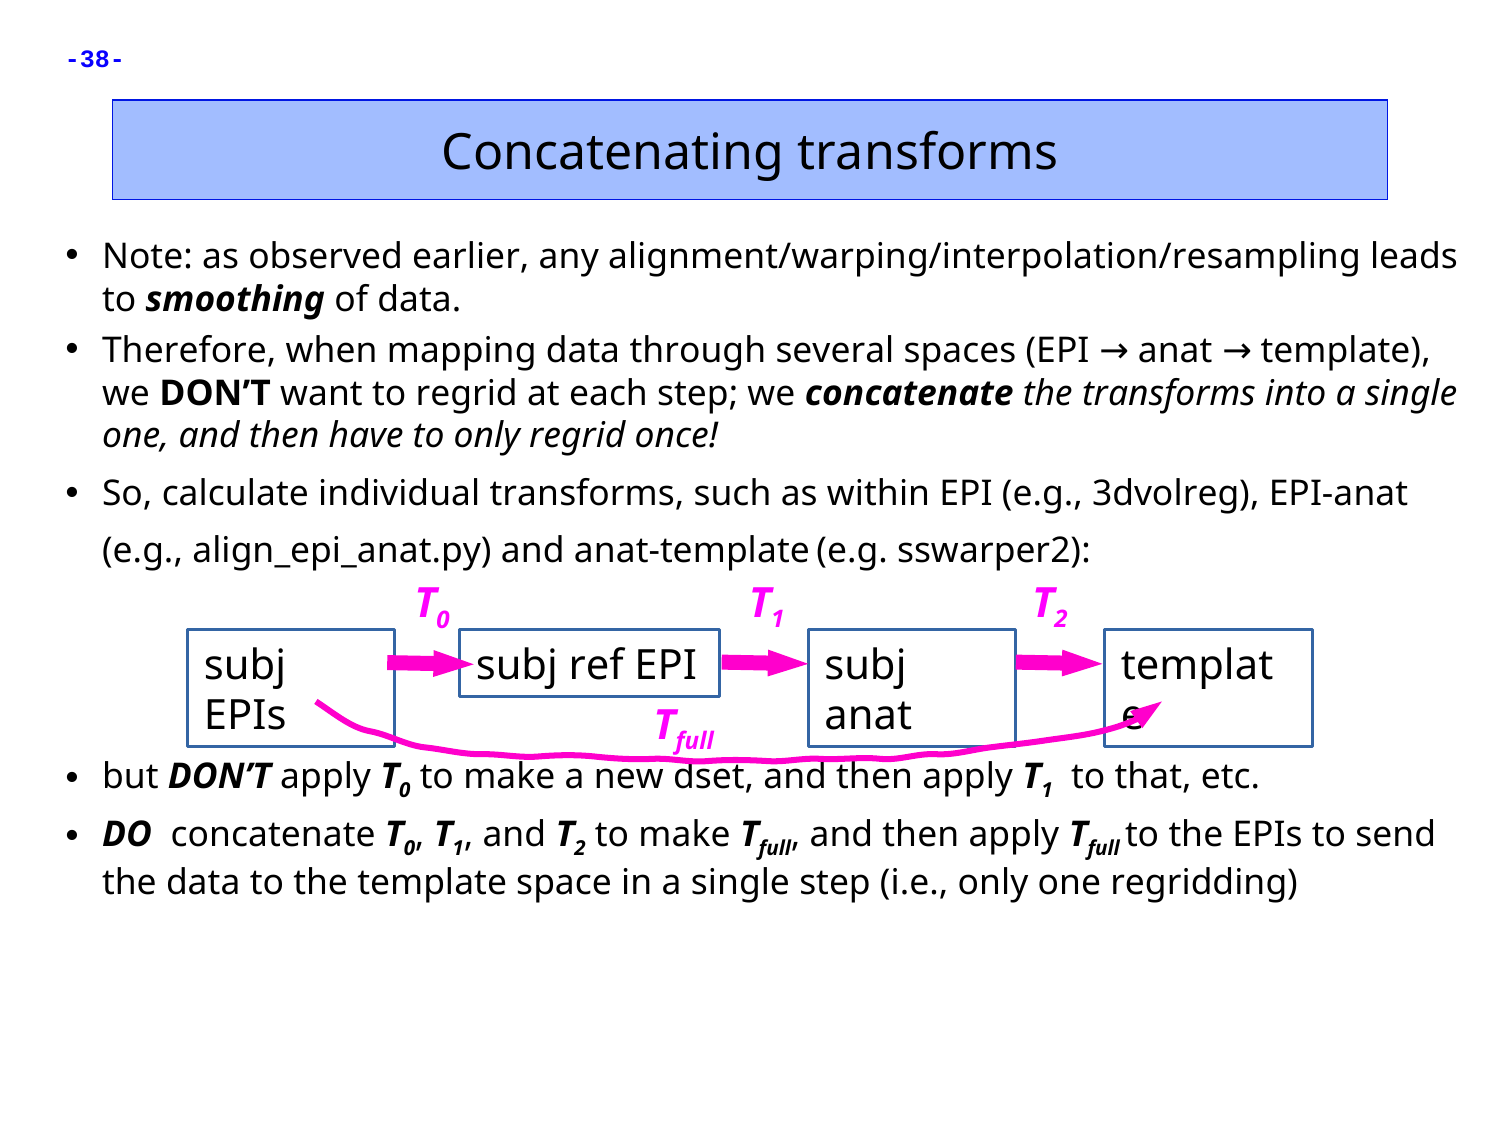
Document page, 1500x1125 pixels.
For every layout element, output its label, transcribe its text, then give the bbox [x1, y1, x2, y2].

text_box Tfull [637, 688, 746, 764]
text_box subj ref EPI [459, 629, 720, 697]
text_box Concatenating transforms [112, 99, 1388, 200]
text_box template [1104, 629, 1313, 697]
text_box Note: as observed earlier, any alignment/warping/interpolation/resampling leads to smoothing of data. Therefore, when mapping data through several spaces (EPI → anat → template), we DON’T want to regrid at each step; we concatenate the transforms into a single one, and then have to only regrid once! So, calculate individual transforms, such as within EPI (e.g., 3dvolreg), EPI-anat (e.g., align_epi_anat.py) and anat-template (e.g. sswarper2): but DON’T apply T0 to make a new dset, and then apply T1 to that, etc. DO concatenate T0, T1, and T2 to make Tfull, and then apply Tfull to the EPIs to send the data to the template space in a single step (i.e., only one regridding) [49, 226, 1478, 966]
text_box T2 [1015, 566, 1106, 642]
text_box T1 [732, 566, 823, 642]
text_box subj EPIs [187, 629, 395, 697]
text_box T0 [398, 567, 488, 643]
text_box subj anat [808, 629, 1016, 697]
